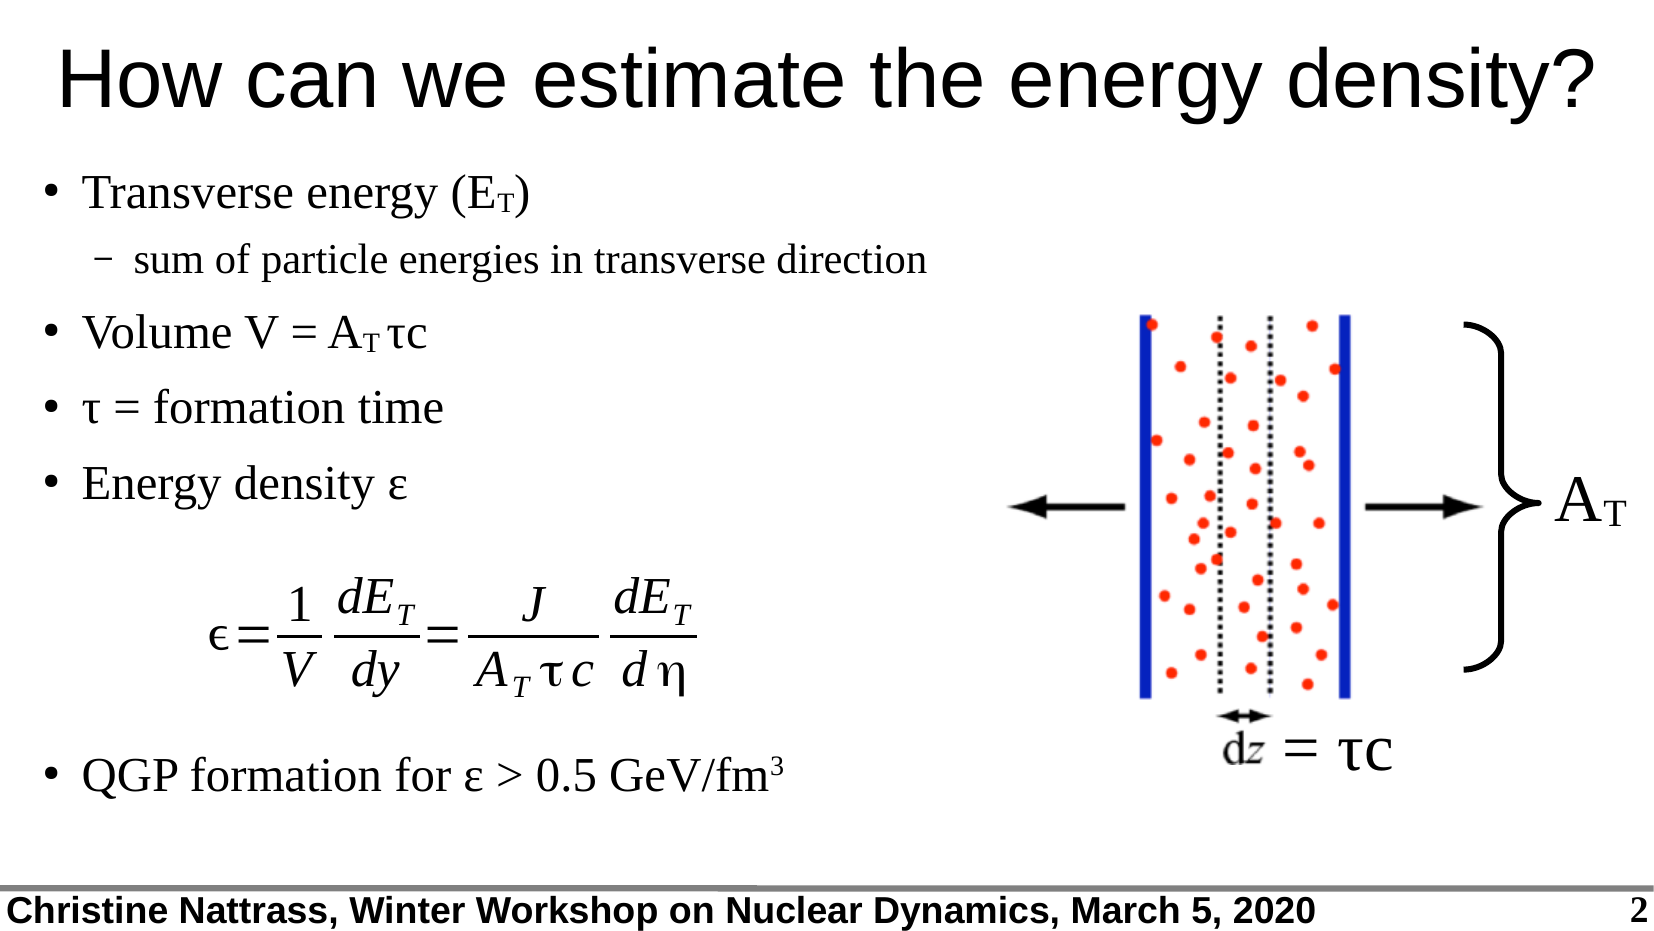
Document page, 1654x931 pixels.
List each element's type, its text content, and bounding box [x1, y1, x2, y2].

text_box AT [1555, 461, 1654, 573]
list Transverse energy (ET) sum of particle energies in transverse direction Volume V = AT τc τ = formation time Energy density ε QGP formation for ε > 0.5 GeV/fm3 [30, 165, 976, 811]
chart [200, 566, 706, 706]
text_box = τc [1282, 710, 1441, 800]
title How can we estimate the energy density? [0, 19, 1654, 138]
picture [1005, 314, 1486, 766]
